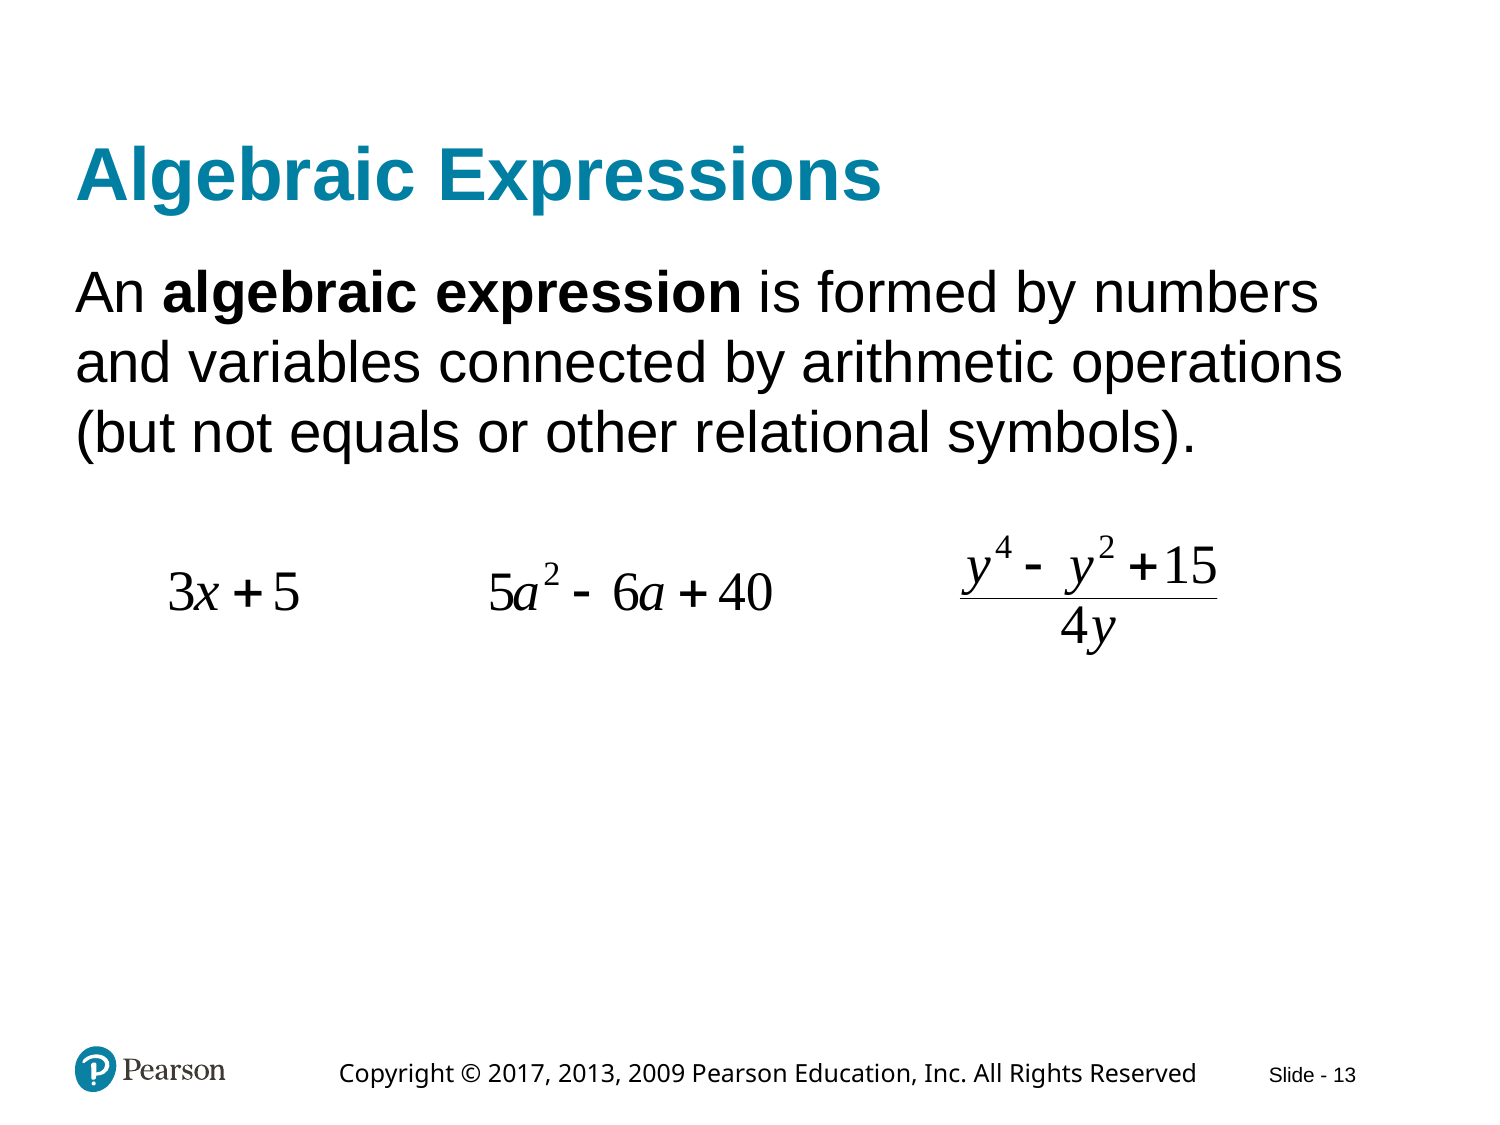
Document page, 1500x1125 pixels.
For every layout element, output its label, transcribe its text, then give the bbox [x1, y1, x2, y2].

chart [956, 526, 1222, 662]
chart [165, 566, 302, 617]
list An algebraic expression is formed by numbers and variables connected by arithmetic operations (but not equals or other relational symbols). [75, 254, 1425, 505]
title Algebraic Expressions [75, 35, 1425, 216]
chart [485, 555, 777, 618]
